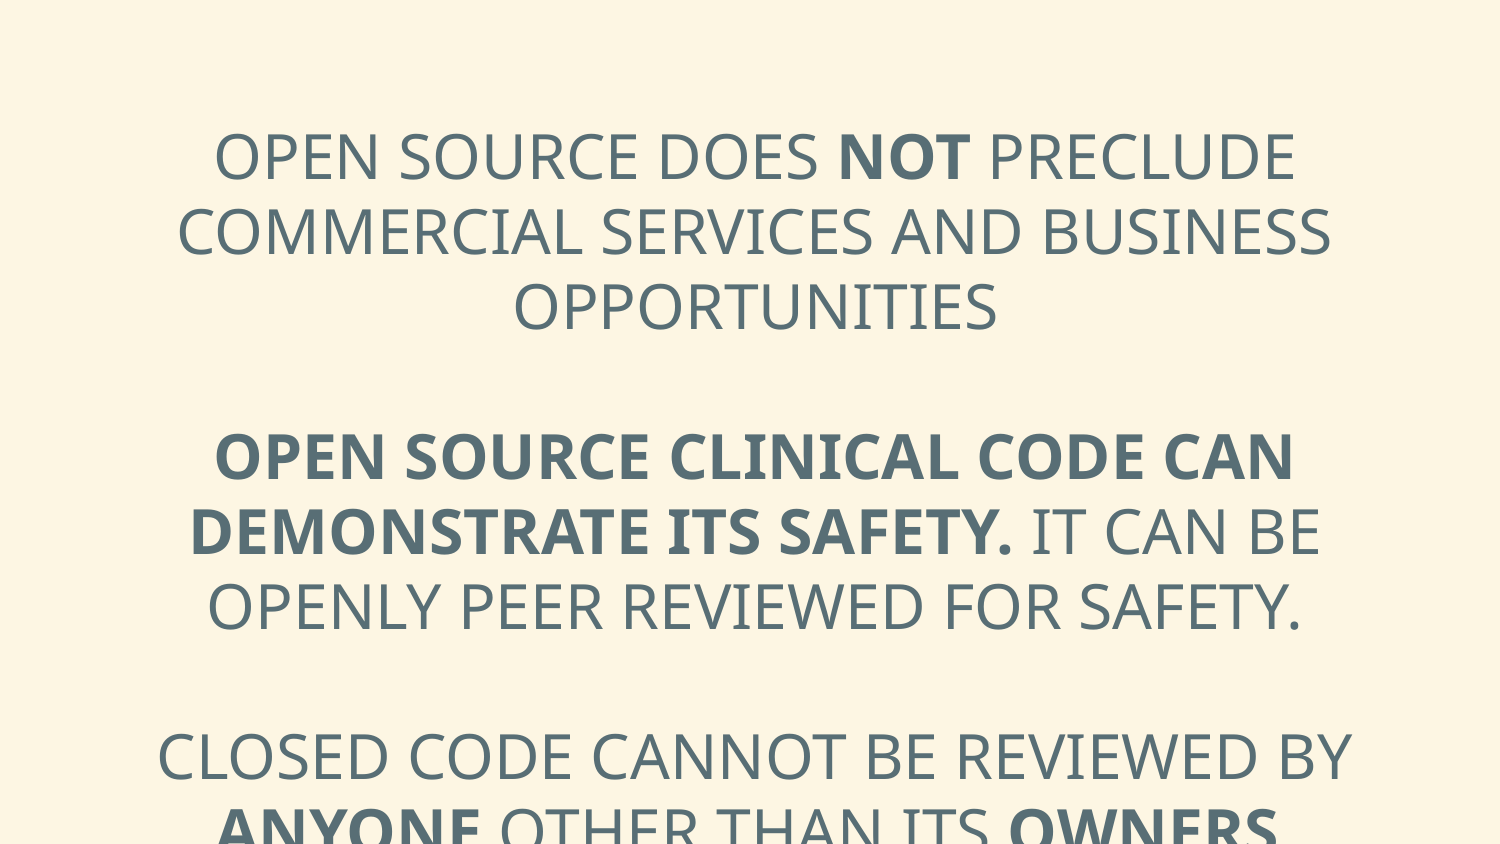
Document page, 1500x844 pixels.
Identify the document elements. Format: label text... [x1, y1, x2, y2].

subtitle OPEN SOURCE DOES NOT PRECLUDE COMMERCIAL SERVICES AND BUSINESS OPPORTUNITIES OPEN SOURCE CLINICAL CODE CAN DEMONSTRATE ITS SAFETY. IT CAN BE OPENLY PEER REVIEWED FOR SAFETY. CLOSED CODE CANNOT BE REVIEWED BY ANYONE OTHER THAN ITS OWNERS. [56, 27, 1455, 802]
